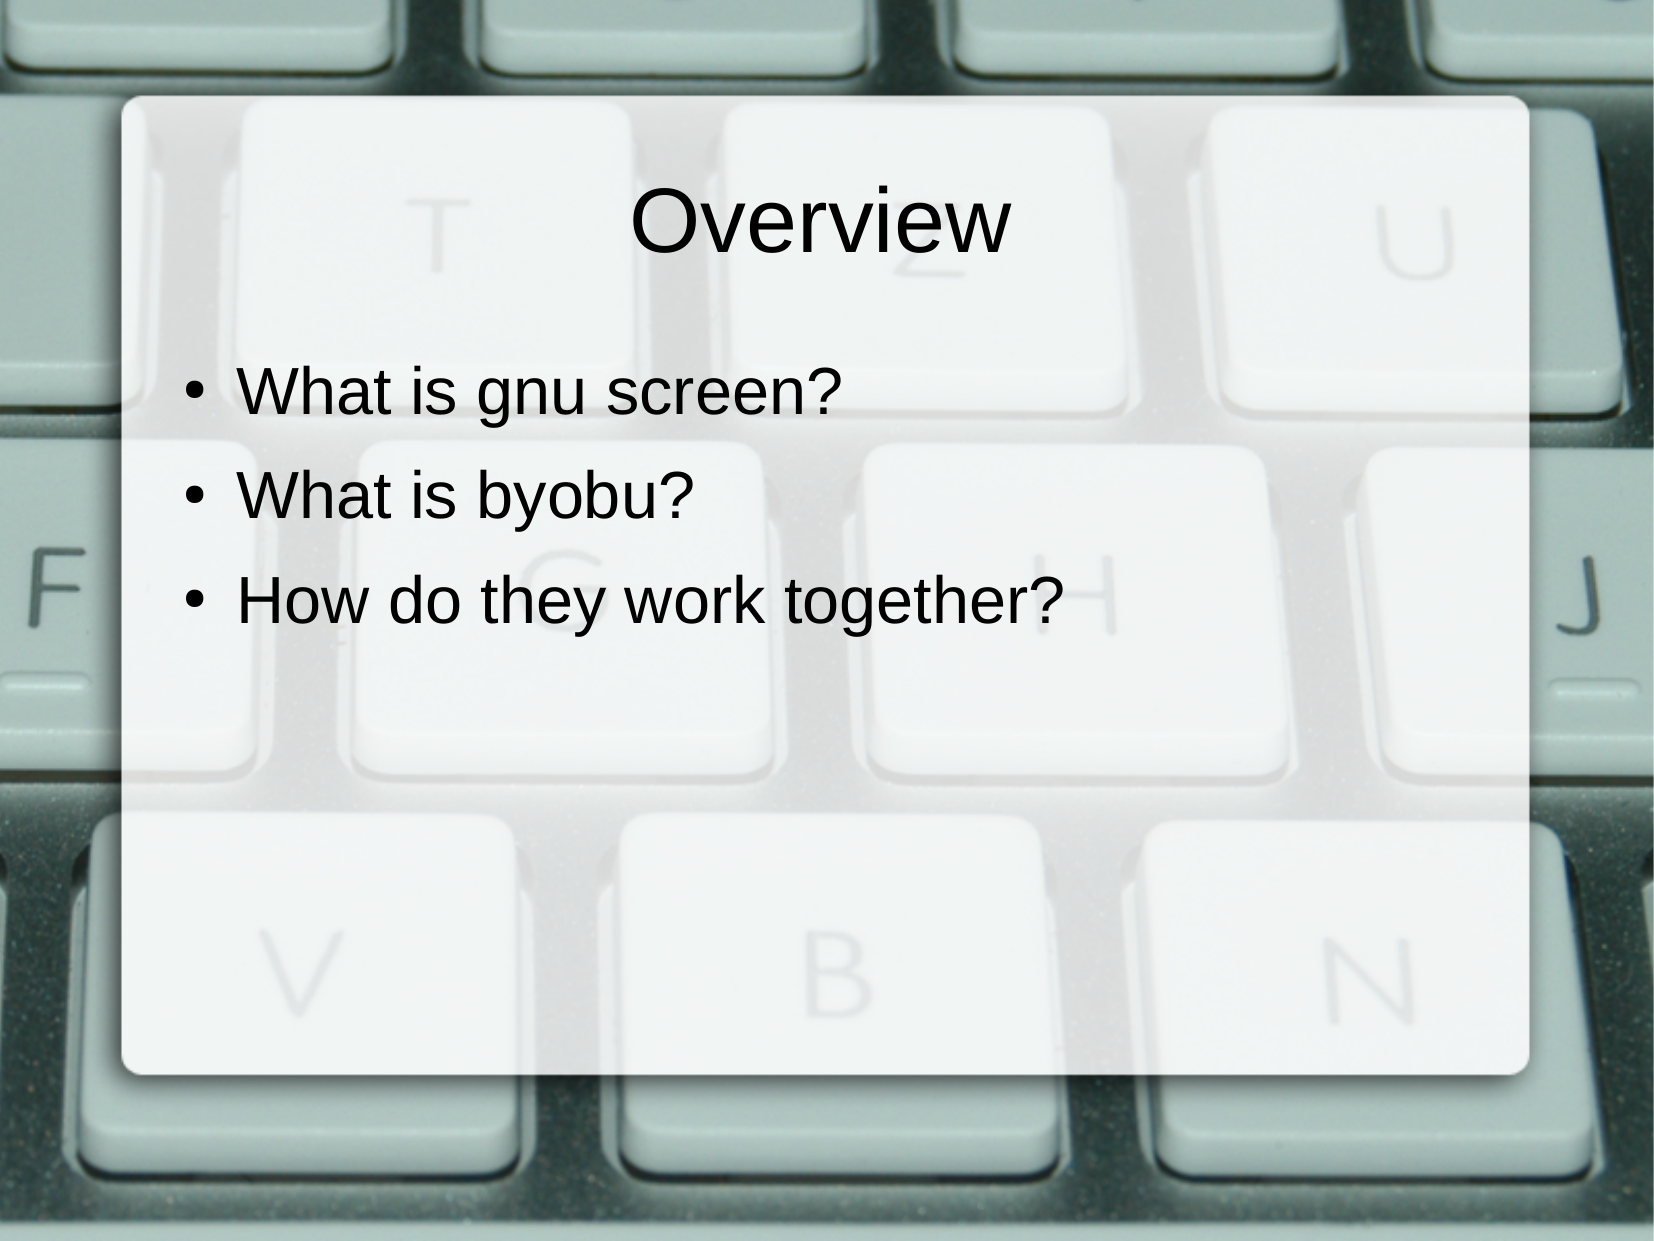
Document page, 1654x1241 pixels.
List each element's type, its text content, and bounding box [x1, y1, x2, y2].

list What is gnu screen? What is byobu? How do they work together? [147, 354, 1506, 1159]
picture [0, 0, 1654, 1241]
title Overview [135, 125, 1506, 318]
